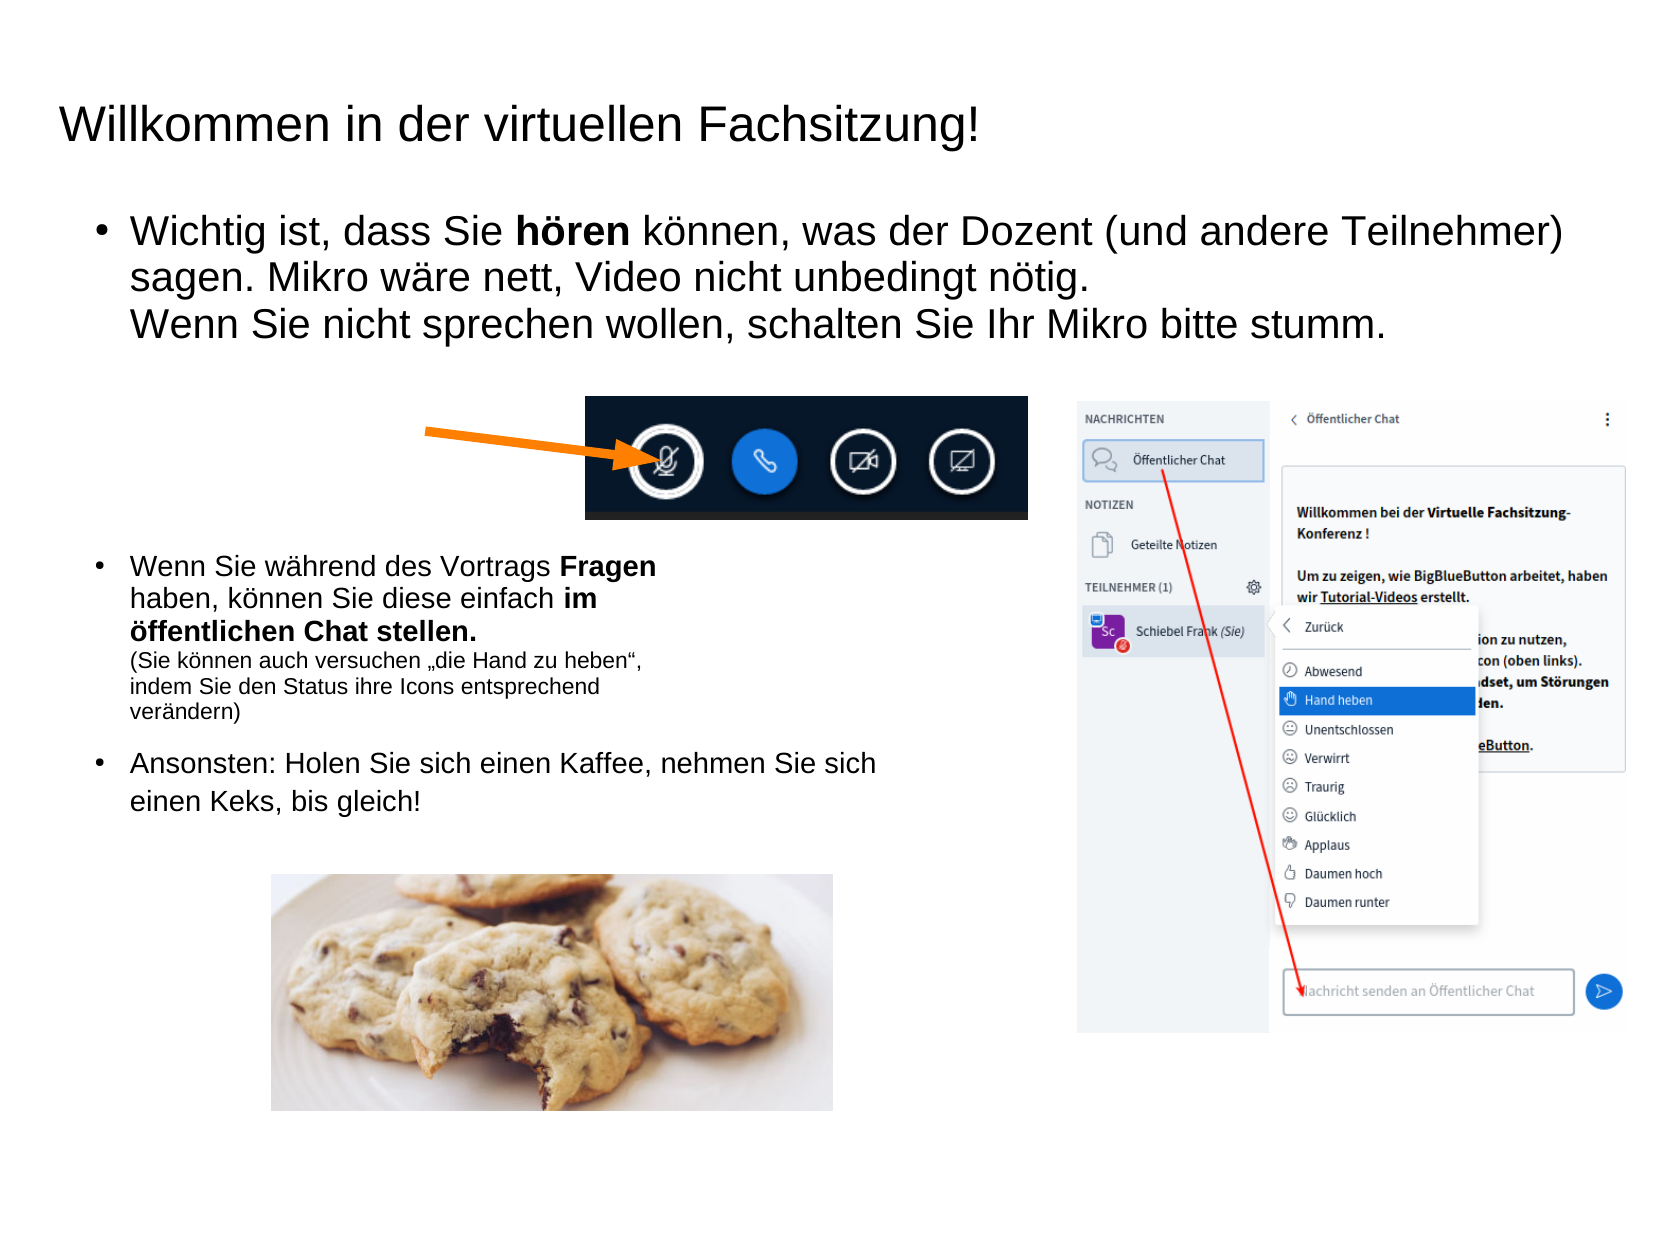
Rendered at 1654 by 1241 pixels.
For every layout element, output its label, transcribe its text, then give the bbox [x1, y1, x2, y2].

picture [1077, 401, 1627, 1033]
text_box Willkommen in der virtuellen Fachsitzung! Wichtig ist, dass Sie hören können, was der Dozent (und andere Teilnehmer) sagen. Mikro wäre nett, Video nicht unbedingt nötig. Wenn Sie nicht sprechen wollen, schalten Sie Ihr Mikro bitte stumm. Wenn Sie während des Vortrags Fragen haben, können Sie diese einfach im öffentlichen Chat stellen. (Sie können auch versuchen „die Hand zu heben“, indem Sie den Status ihre Icons entsprechend verändern) Ansonsten: Holen Sie sich einen Kaffee, nehmen Sie sich einen Keks, bis gleich! [59, 96, 1565, 910]
picture [271, 874, 833, 1111]
picture [585, 396, 1028, 520]
